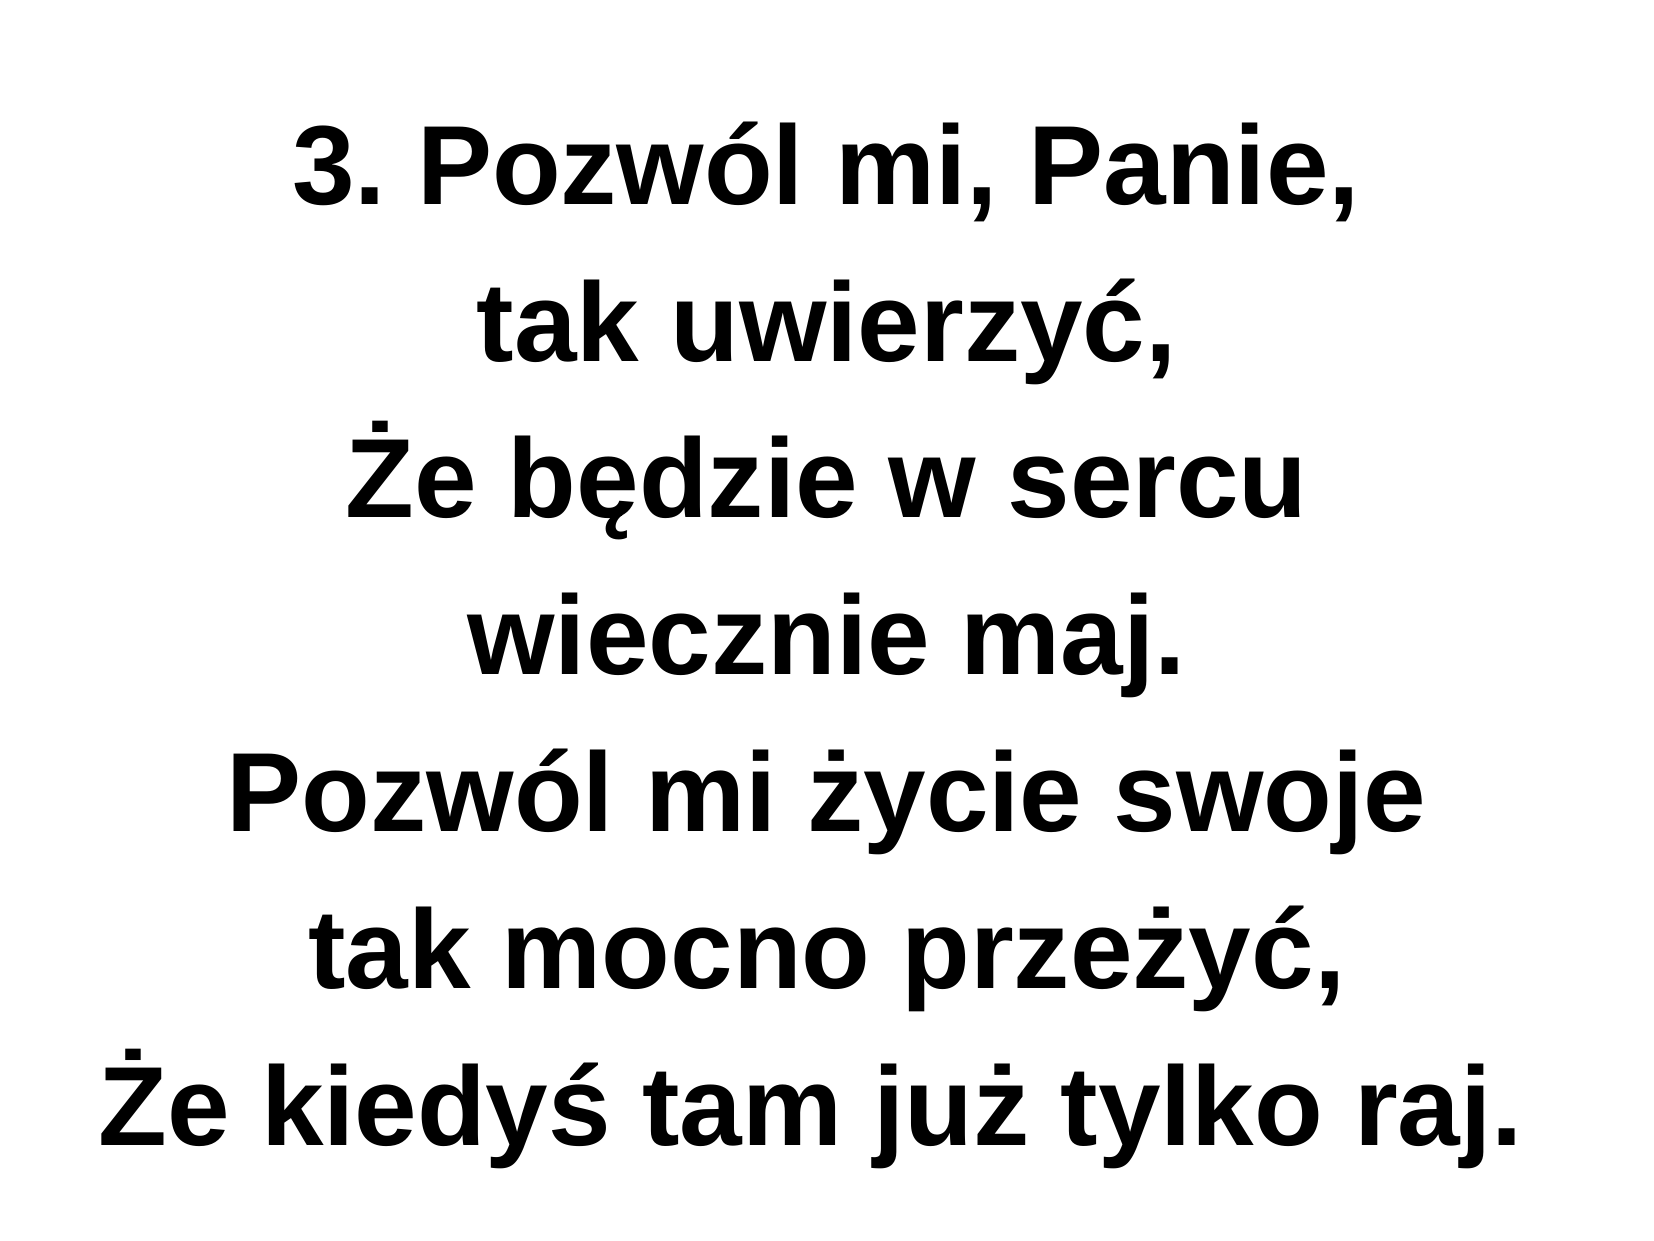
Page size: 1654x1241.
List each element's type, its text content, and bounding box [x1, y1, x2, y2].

subtitle 3. Pozwól mi, Panie, tak uwierzyć, Że będzie w sercu wiecznie maj. Pozwól mi życie swoje tak mocno przeżyć, Że kiedyś tam już tylko raj. [0, 0, 1654, 1241]
